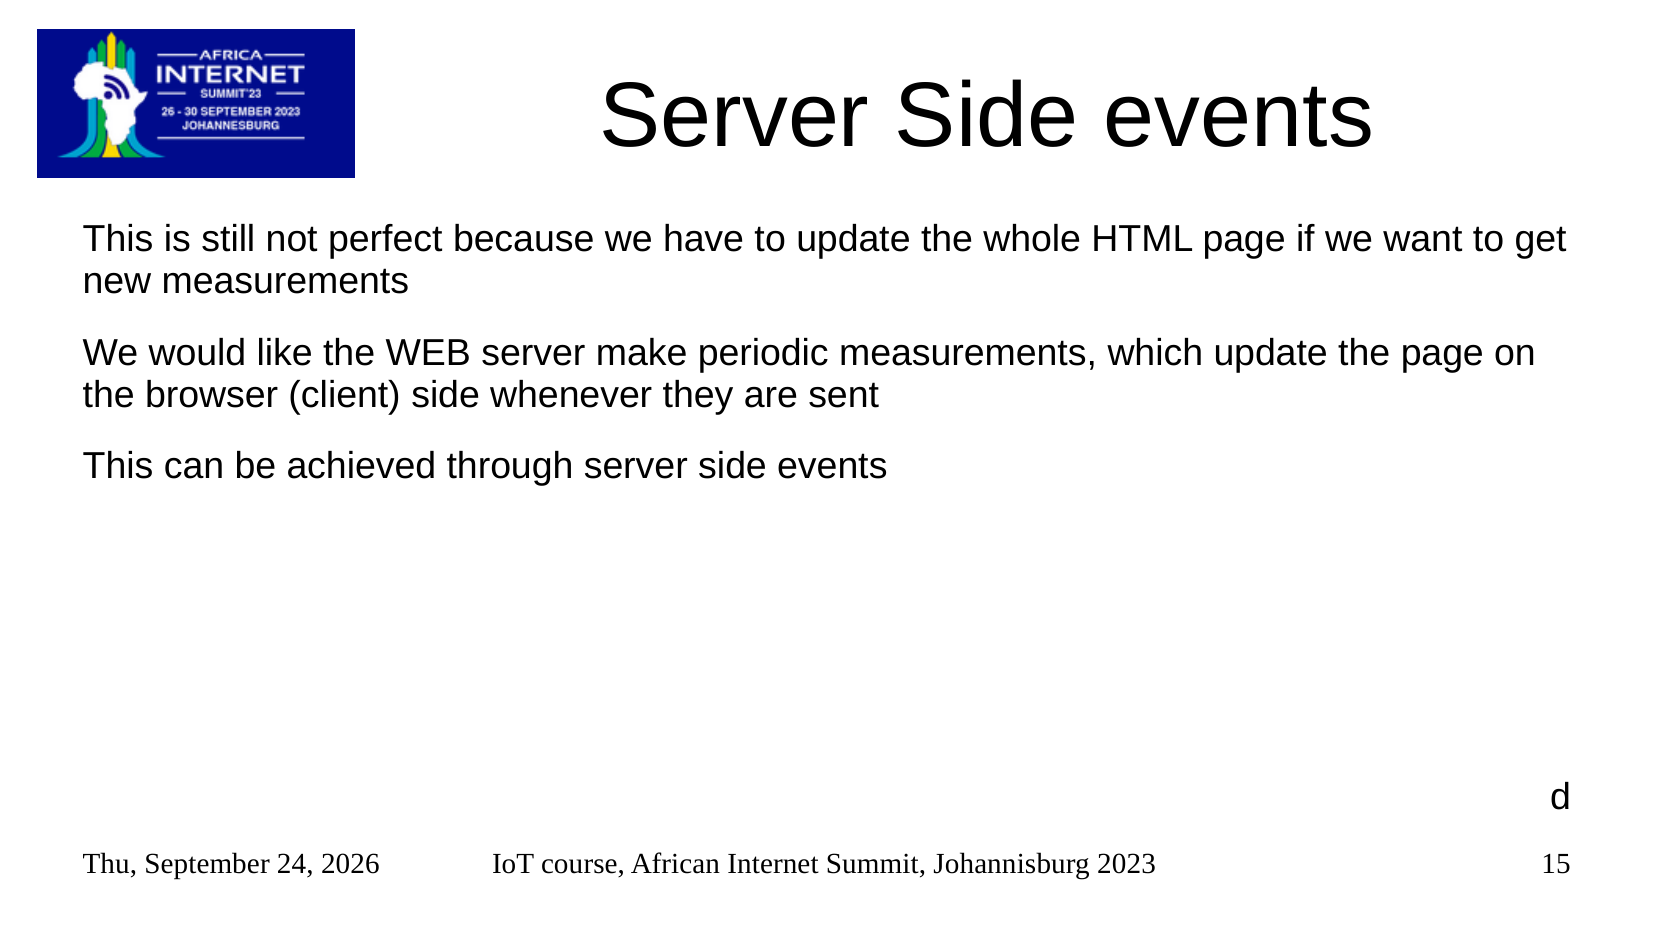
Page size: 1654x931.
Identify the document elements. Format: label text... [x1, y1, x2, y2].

list This is still not perfect because we have to update the whole HTML page if we want to get new measurements We would like the WEB server make periodic measurements, which update the page on the browser (client) side whenever they are sent This can be achieved through server side events [82, 217, 1571, 758]
picture [37, 29, 355, 178]
text_box d [1535, 767, 1586, 825]
title Server Side events [403, 37, 1571, 193]
